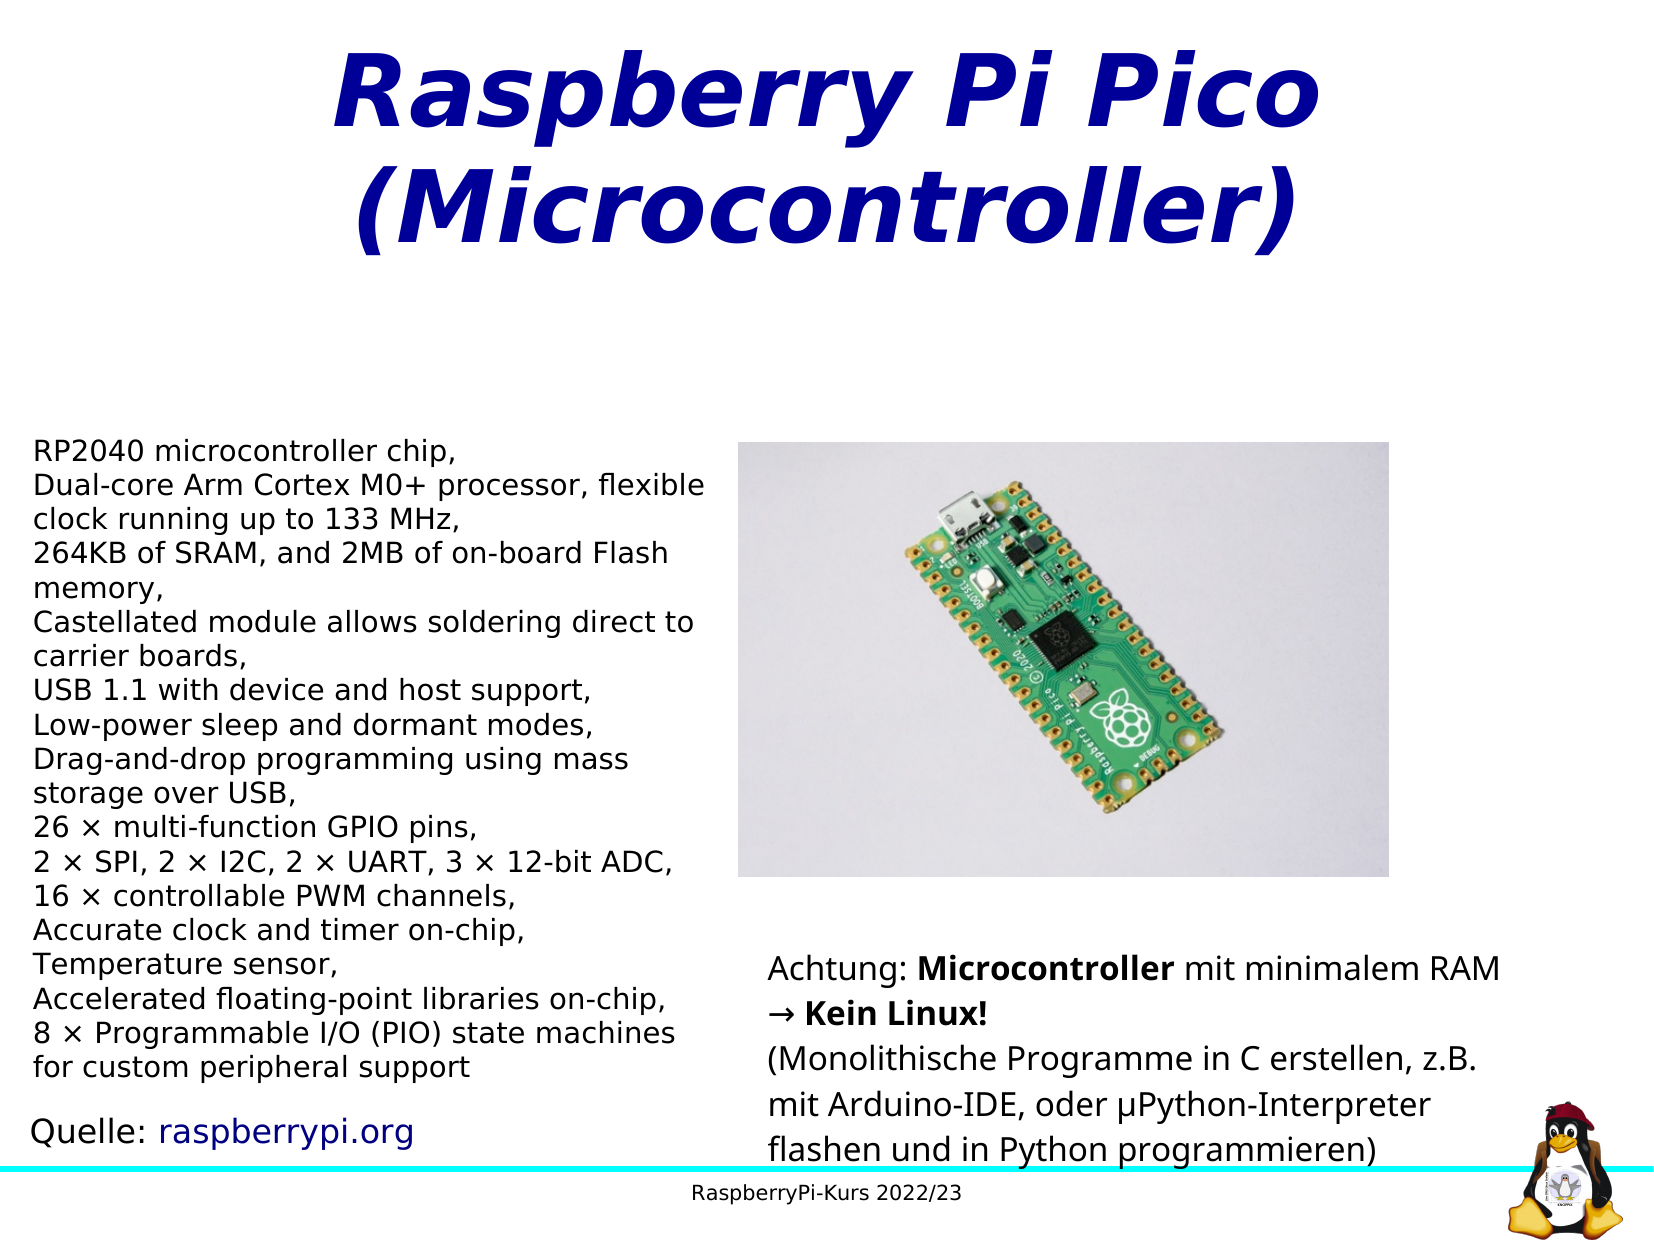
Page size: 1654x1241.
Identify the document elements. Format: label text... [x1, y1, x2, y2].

picture [738, 442, 1389, 877]
title Raspberry Pi Pico (Microcontroller) [121, 33, 1534, 267]
picture [1505, 1100, 1625, 1241]
text_box Achtung: Microcontroller mit minimalem RAM → Kein Linux! (Monolithische Programme in C erstellen, z.B. mit Arduino-IDE, oder µPython-Interpreter flashen und in Python programmieren) [767, 944, 1536, 1138]
list RP2040 microcontroller chip, Dual-core Arm Cortex M0+ processor, flexible clock running up to 133 MHz, 264KB of SRAM, and 2MB of on-board Flash memory, Castellated module allows soldering direct to carrier boards, USB 1.1 with device and host support, Low-power sleep and dormant modes, Drag-and-drop programming using mass storage over USB, 26 × multi-function GPIO pins, 2 × SPI, 2 × I2C, 2 × UART, 3 × 12-bit ADC, 16 × controllable PWM channels, Accurate clock and timer on-chip, Temperature sensor, Accelerated floating-point libraries on-chip, 8 × Programmable I/O (PIO) state machines for custom peripheral support [32, 433, 709, 1119]
text_box Quelle: raspberrypi.org [29, 1113, 473, 1152]
